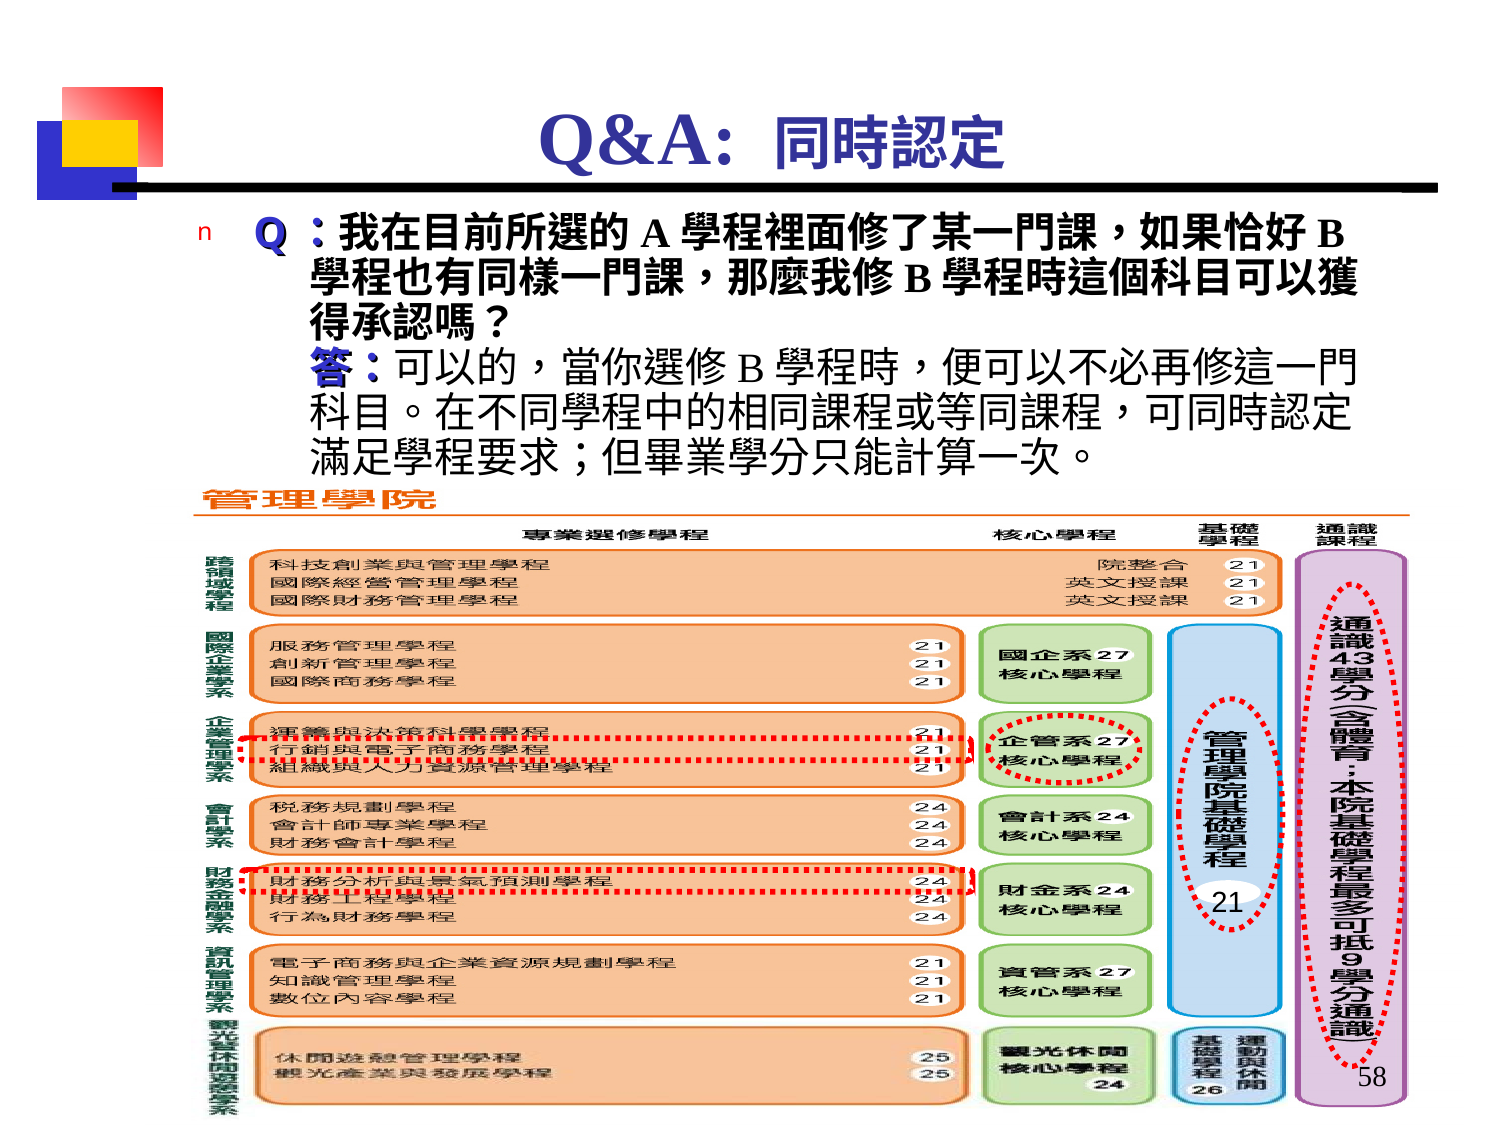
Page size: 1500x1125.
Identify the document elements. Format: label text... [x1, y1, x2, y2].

text_box 21 [1194, 880, 1261, 905]
list Q：我在目前所選的A學程裡面修了某一門課，如果恰好B學程也有同樣一門課，那麼我修B學程時這個科目可以獲得承認嗎？ 答：可以的，當你選修B學程時，便可以不必再修這一門科目。在不同學程中的相同課程或等同課程，可同時認定滿足學程要求；但畢業學分只能計算一次。 [182, 203, 1389, 570]
picture [96, 472, 1464, 1125]
text_box 58 [1342, 1050, 1468, 1101]
title Q&A: 同時認定 [174, 75, 1369, 188]
